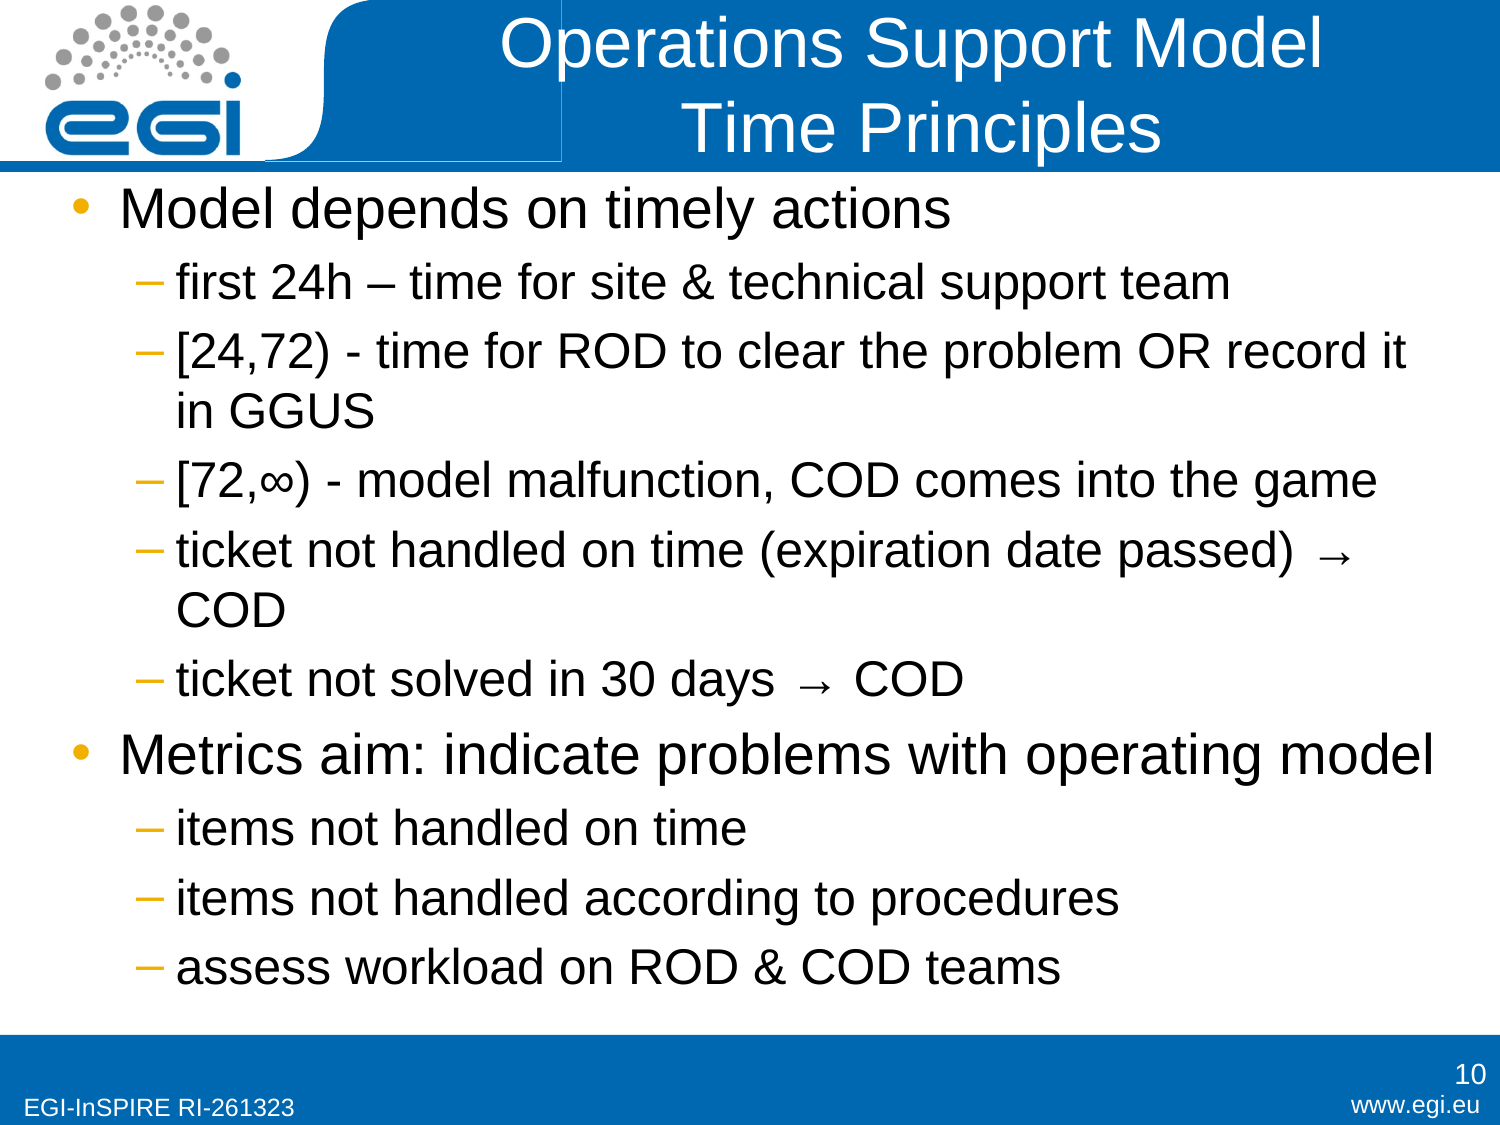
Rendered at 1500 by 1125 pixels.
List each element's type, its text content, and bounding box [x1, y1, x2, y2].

list Model depends on timely actions first 24h – time for site & technical support team [24,72) - time for ROD to clear the problem OR record it in GGUS [72,∞) - model malfunction, COD comes into the game ticket not handled on time (expiration date passed) → COD ticket not solved in 30 days → COD Metrics aim: indicate problems with operating model items not handled on time items not handled according to procedures assess workload on ROD & COD teams [56, 159, 1466, 1051]
picture [0, 0, 265, 161]
title Operations Support Model Time Principles [369, 0, 1475, 174]
